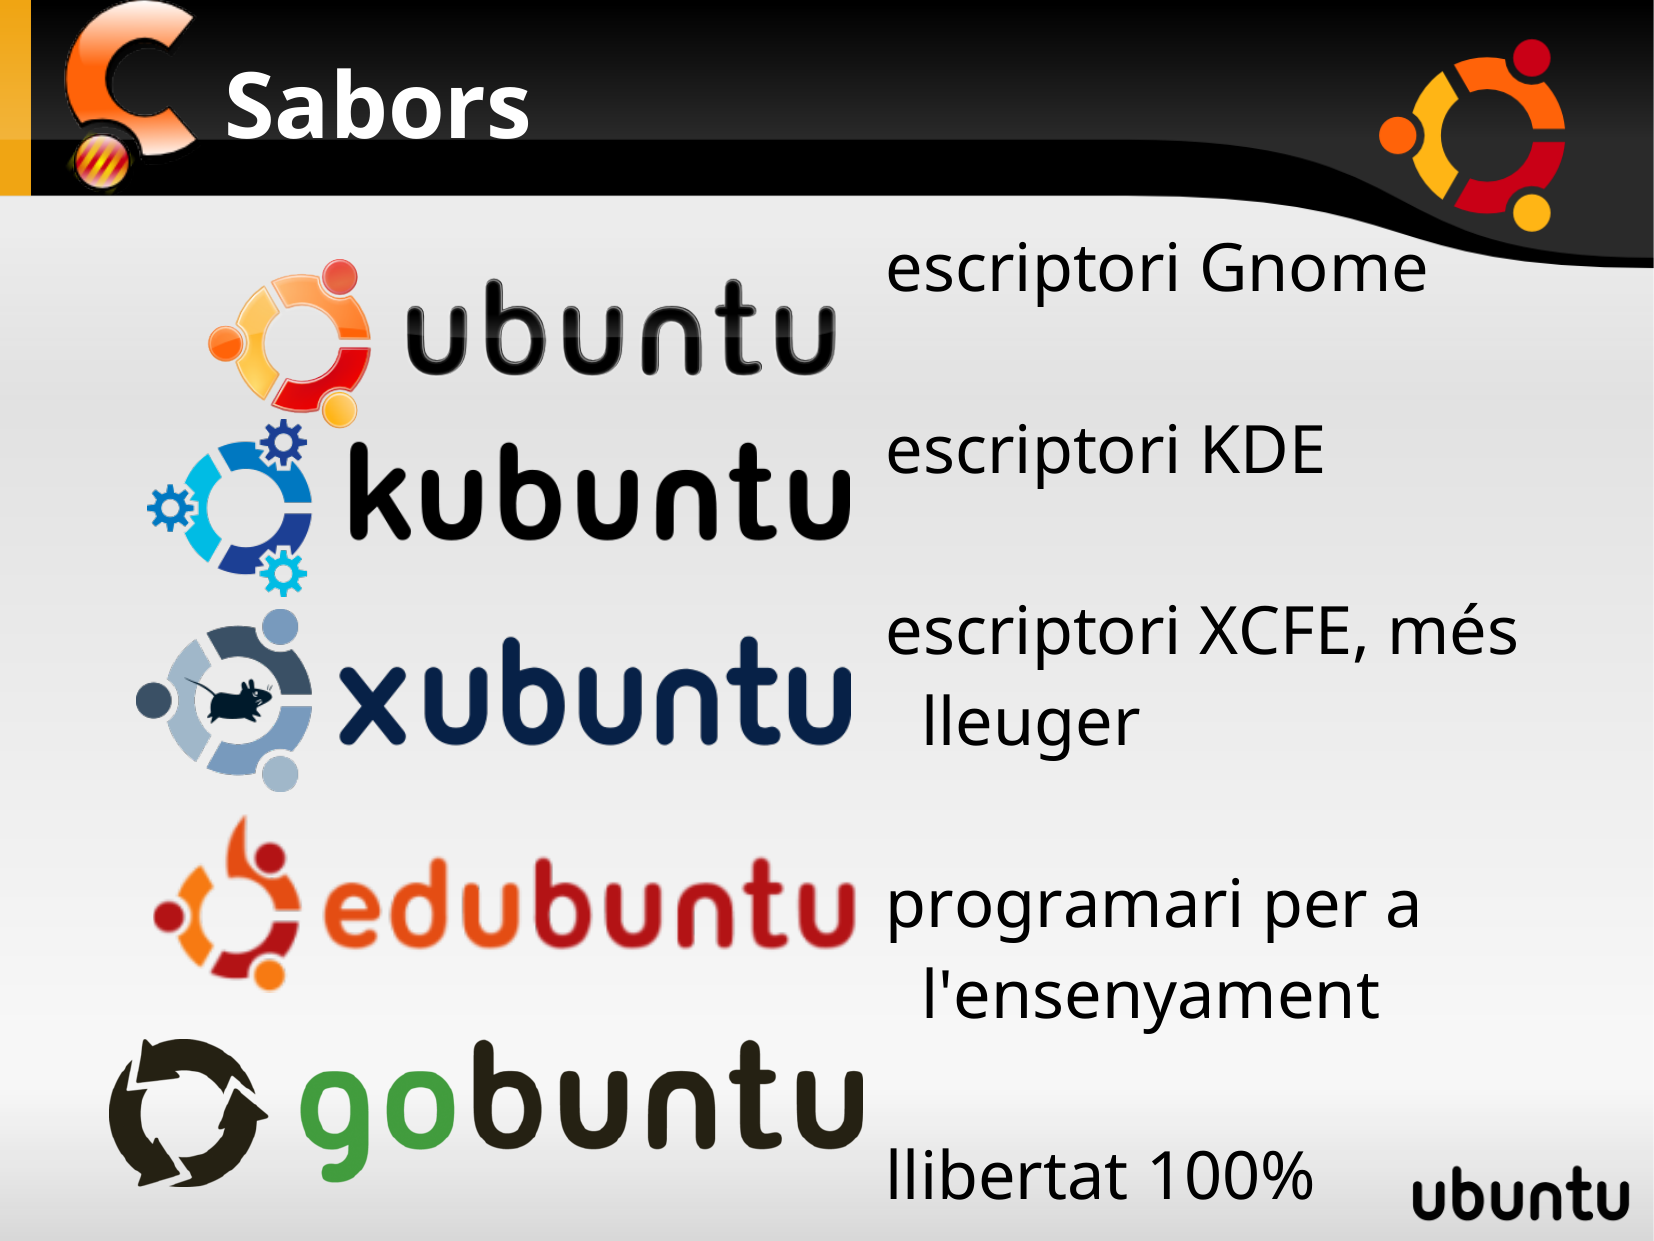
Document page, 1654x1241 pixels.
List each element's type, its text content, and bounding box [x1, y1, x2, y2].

picture [0, 0, 1654, 1241]
title Sabors [76, 0, 1565, 208]
text_box escriptori Gnome escriptori KDE escriptori XCFE, més lleuger programari per a l'ensenyament llibertat 100% [850, 236, 1654, 1204]
